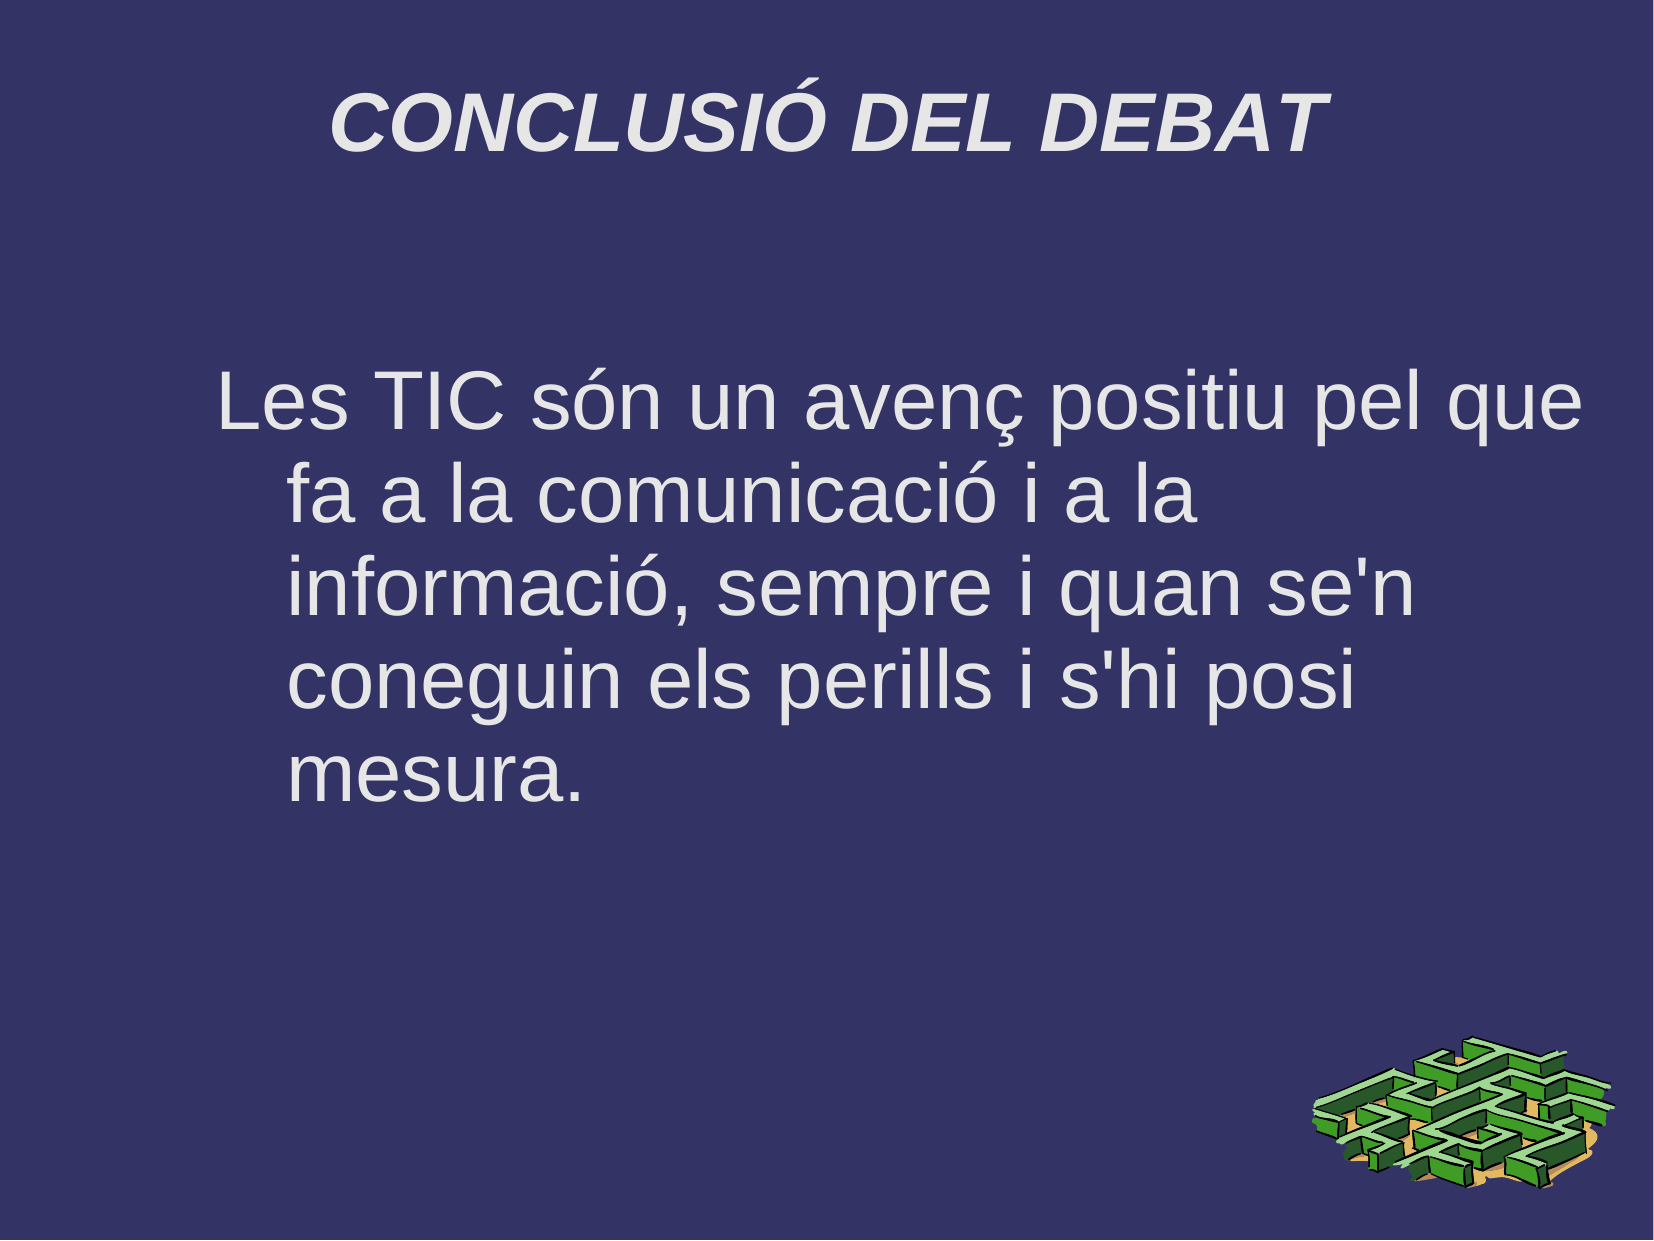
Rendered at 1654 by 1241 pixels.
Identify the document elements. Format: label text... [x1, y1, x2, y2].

list Les TIC són un avenç positiu pel que fa a la comunicació i a la informació, sempre i quan se'n coneguin els perills i s'hi posi mesura. [203, 354, 1595, 1136]
title CONCLUSIÓ DEL DEBAT [121, 19, 1534, 227]
